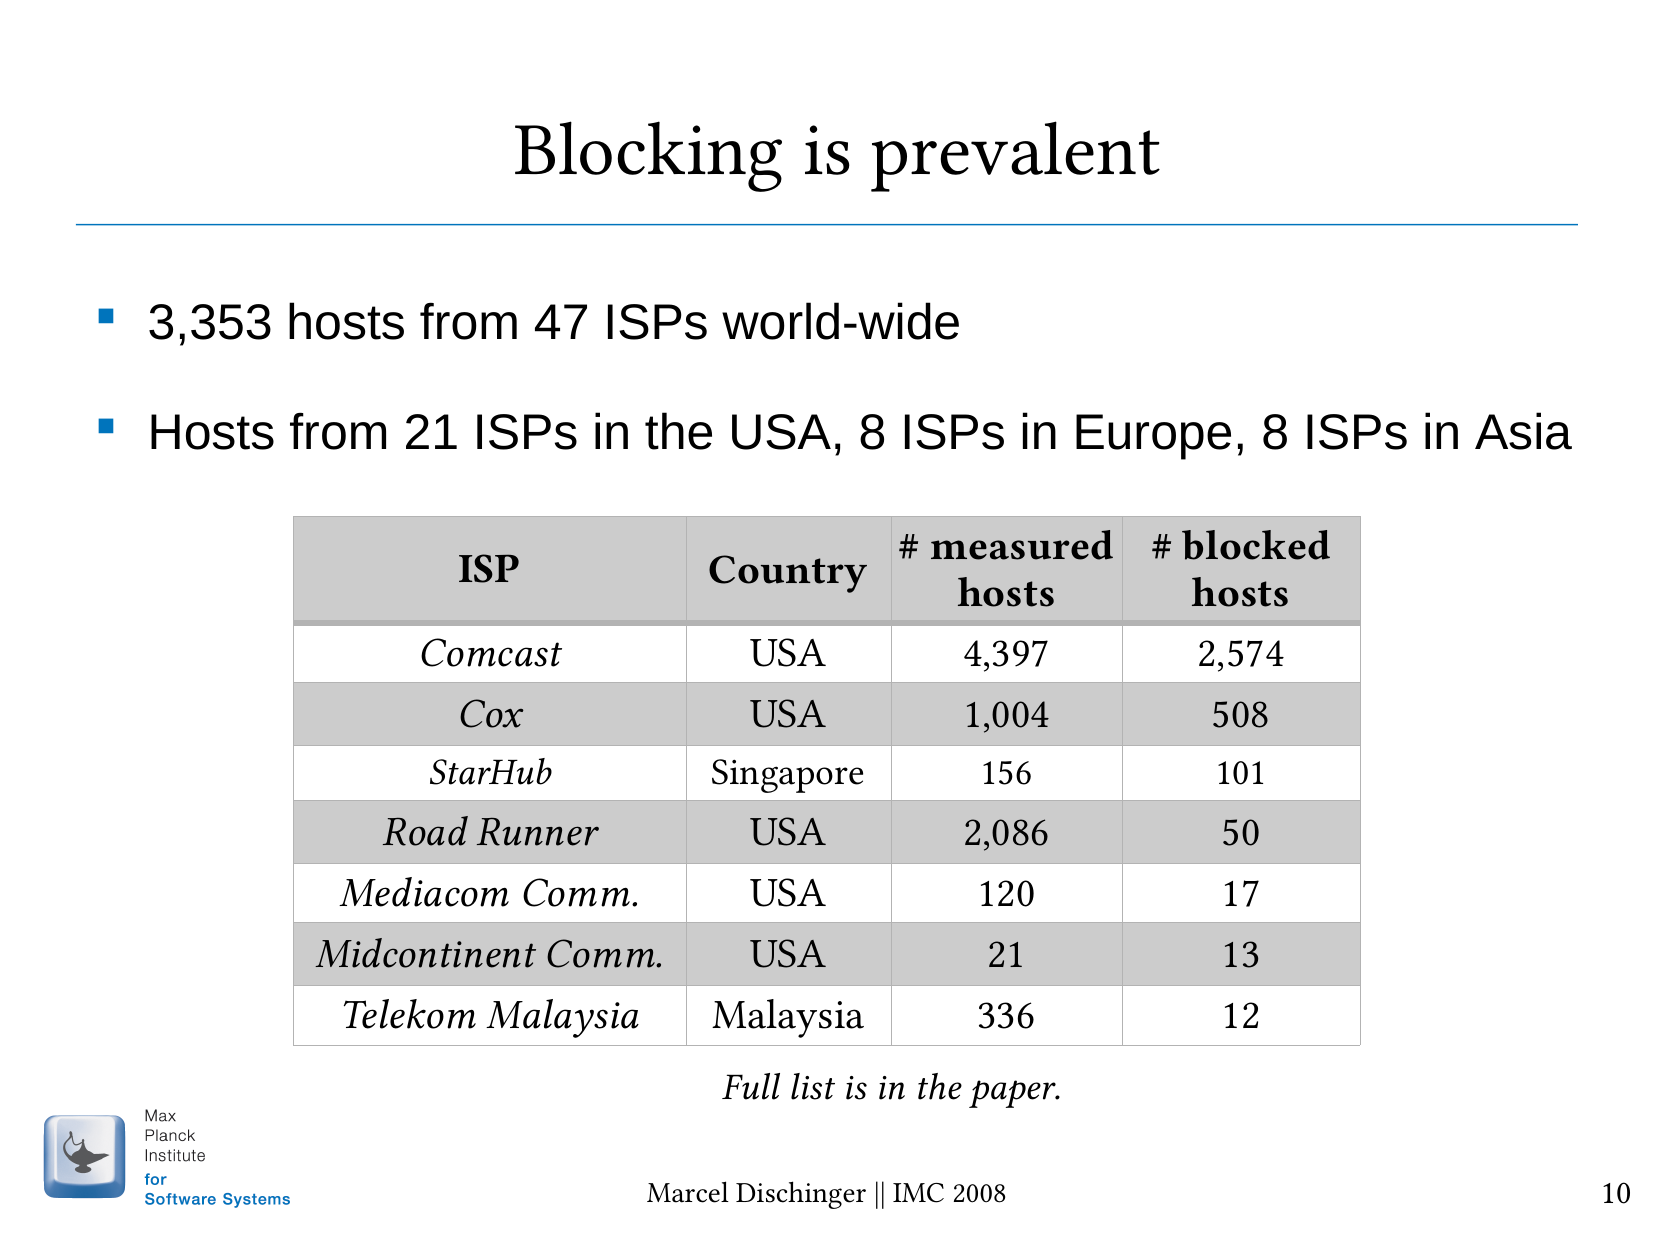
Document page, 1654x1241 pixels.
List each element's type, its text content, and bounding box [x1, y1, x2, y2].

table_cell USA [687, 683, 891, 745]
table_cell 4,397 [892, 626, 1122, 682]
table_cell Telekom Malaysia [294, 986, 686, 1045]
table_cell 156 [892, 746, 1122, 800]
table_cell USA [687, 923, 891, 985]
table_cell 21 [892, 923, 1122, 985]
table_cell USA [687, 626, 891, 682]
table_cell USA [687, 801, 891, 863]
table_cell USA [687, 864, 891, 922]
table_cell Singapore [687, 746, 891, 800]
table_cell 17 [1123, 864, 1360, 922]
table_cell 2,574 [1123, 626, 1360, 682]
table_cell Malaysia [687, 986, 891, 1045]
list 3,353 hosts from 47 ISPs world-wide Hosts from 21 ISPs in the USA, 8 ISPs in Europe, 8 ISPs in Asia [77, 277, 1579, 1180]
table_cell 12 [1123, 986, 1360, 1045]
table_cell Comcast [294, 626, 686, 682]
table_cell 1,004 [892, 683, 1122, 745]
table_cell StarHub [294, 746, 686, 800]
title Blocking is prevalent [54, 51, 1621, 252]
table_cell Mediacom Comm. [294, 864, 686, 922]
table_cell 101 [1123, 746, 1360, 800]
table_cell Cox [294, 683, 686, 745]
table_header # measured hosts [892, 517, 1122, 620]
table_header # blocked hosts [1123, 517, 1360, 620]
table_cell 50 [1123, 801, 1360, 863]
table_cell Midcontinent Comm. [294, 923, 686, 985]
table_cell 336 [892, 986, 1122, 1045]
table_cell 508 [1123, 683, 1360, 745]
table_cell 120 [892, 864, 1122, 922]
table_cell Road Runner [294, 801, 686, 863]
text_box Full list is in the paper. [680, 1062, 1104, 1121]
table_cell 13 [1123, 923, 1360, 985]
table_cell 2,086 [892, 801, 1122, 863]
table_header ISP [294, 517, 686, 620]
table_header Country [687, 517, 891, 620]
